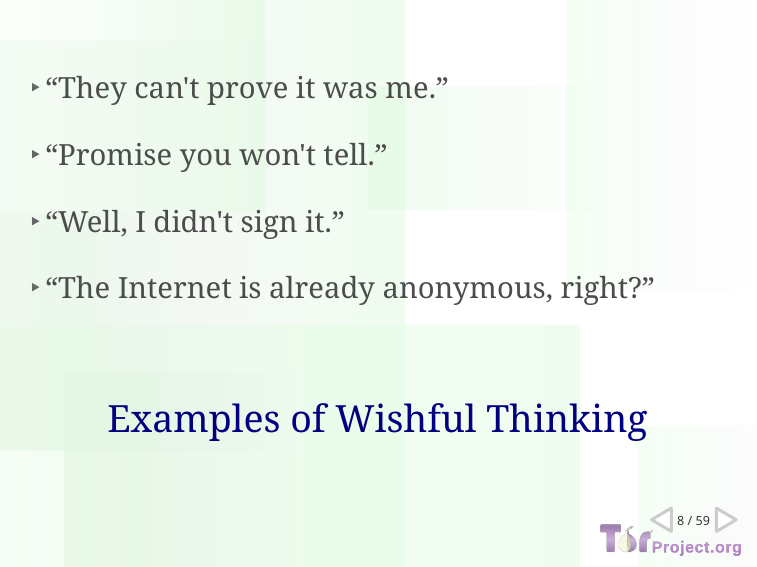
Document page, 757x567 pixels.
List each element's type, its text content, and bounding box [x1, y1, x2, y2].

text_box “They can't prove it was me.” “Promise you won't tell.” “Well, I didn't sign it.” “The Internet is already anonymous, right?” [0, 0, 756, 376]
text_box Examples of Wishful Thinking [0, 380, 756, 456]
picture [0, 0, 757, 567]
